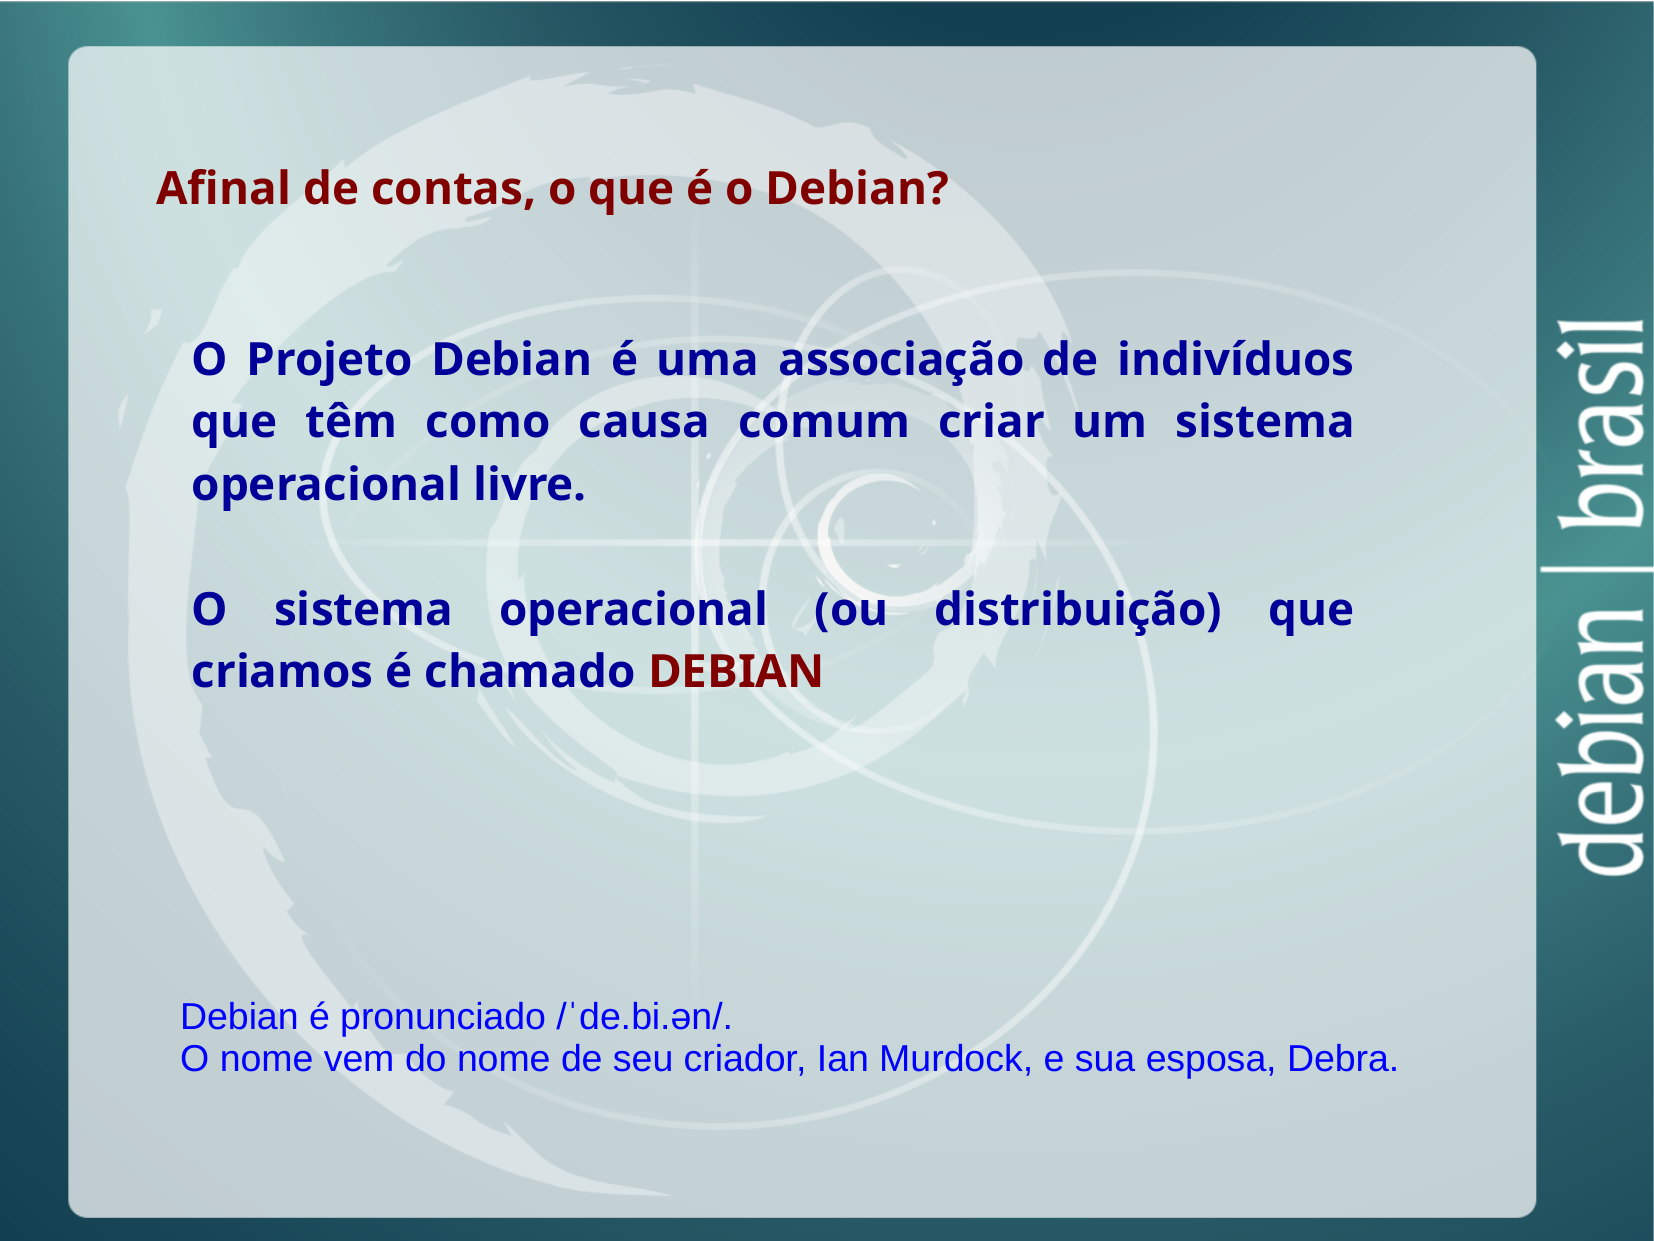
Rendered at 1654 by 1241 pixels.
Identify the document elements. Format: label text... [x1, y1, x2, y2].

text_box Afinal de contas, o que é o Debian? [141, 147, 1002, 225]
picture [0, 0, 1654, 1241]
text_box O Projeto Debian é uma associação de indivíduos que têm como causa comum criar um sistema operacional livre. O sistema operacional (ou distribuição) que criamos é chamado DEBIAN [177, 318, 1371, 703]
text_box Debian é pronunciado /ˈde.bi.ən/. O nome vem do nome de seu criador, Ian Murdock, e sua esposa, Debra. [165, 987, 1426, 1087]
